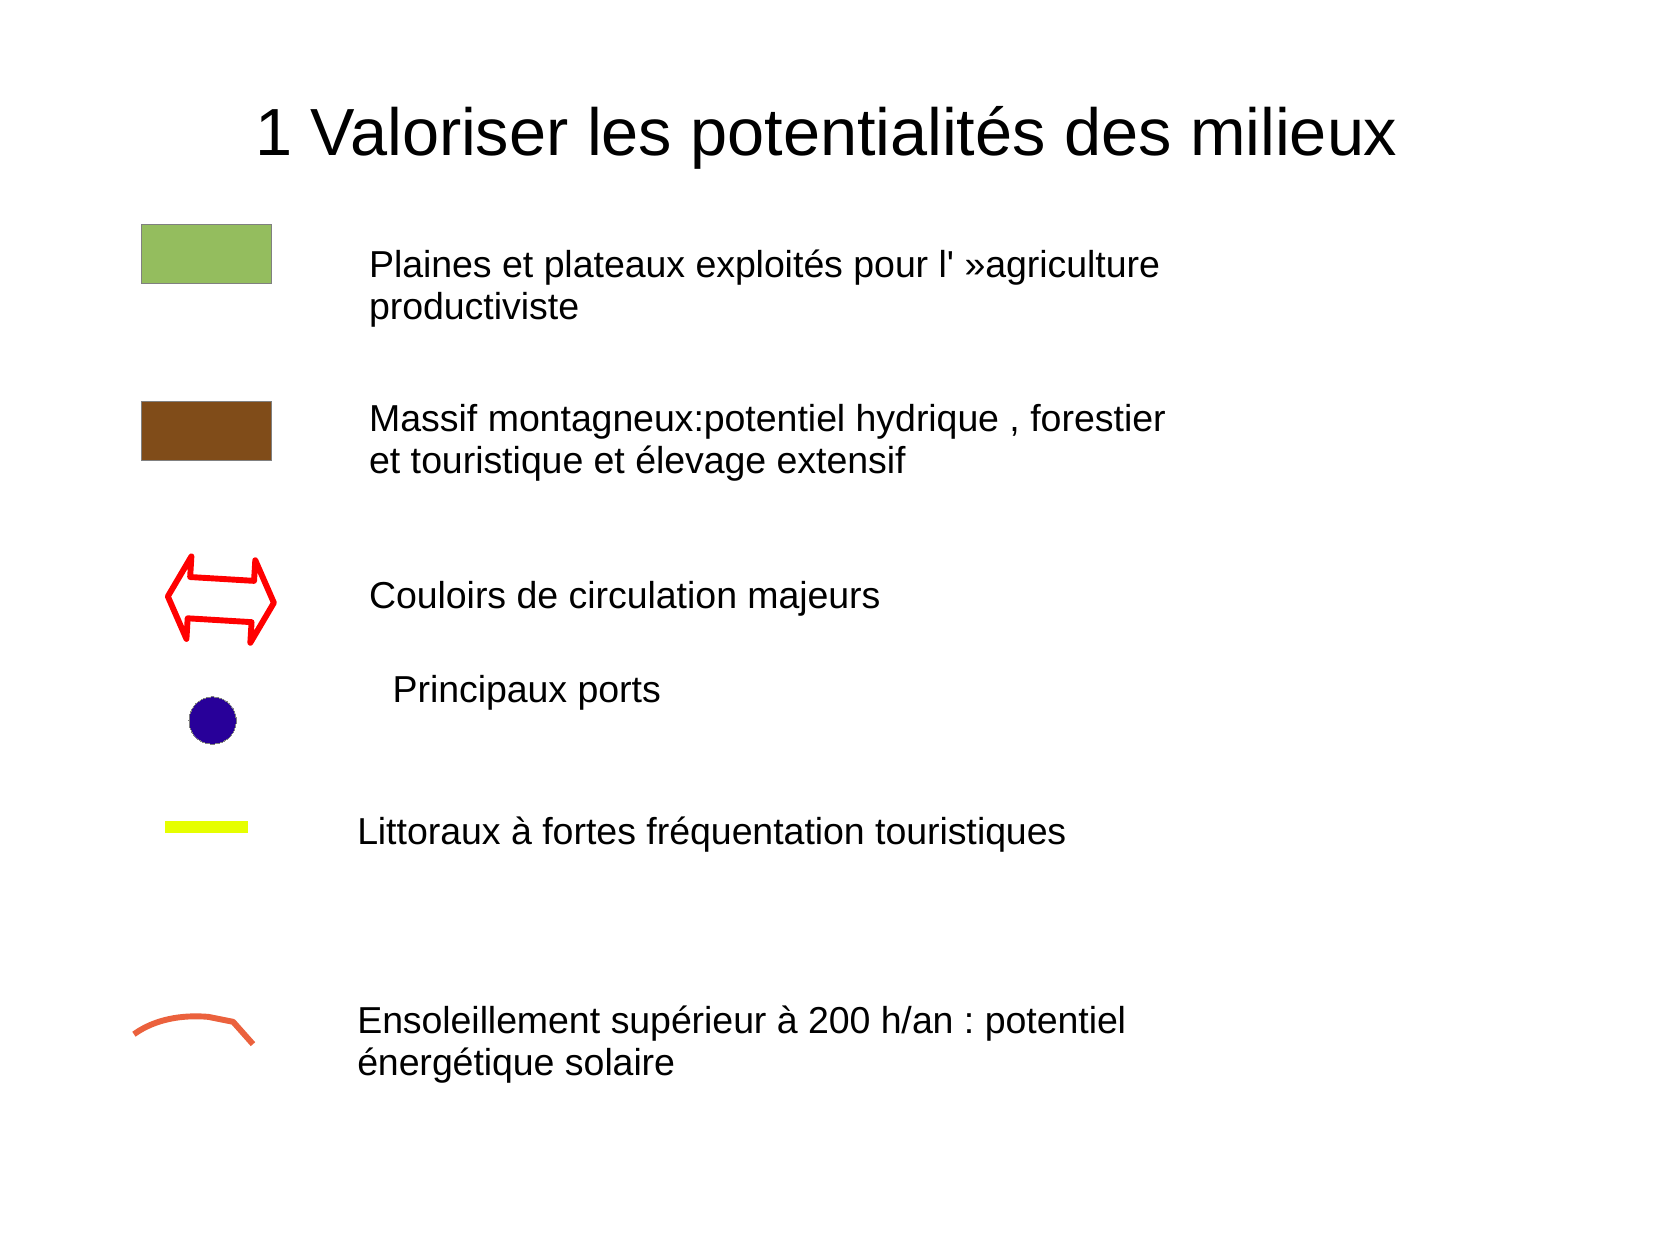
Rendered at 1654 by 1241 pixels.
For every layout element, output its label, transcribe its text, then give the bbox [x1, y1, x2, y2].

text_box [141, 224, 272, 284]
text_box Plaines et plateaux exploités pour l' »agriculture productiviste [354, 236, 1323, 343]
text_box Ensoleillement supérieur à 200 h/an : potentiel énergétique solaire [342, 992, 1146, 1092]
text_box Massif montagneux:potentiel hydrique , forestier et touristique et élevage extensif [354, 389, 1217, 489]
subtitle 1 Valoriser les potentialités des milieux [82, 0, 1571, 650]
text_box [188, 696, 237, 745]
text_box Principaux ports [377, 661, 687, 745]
text_box Couloirs de circulation majeurs [354, 566, 1158, 624]
text_box Littoraux à fortes fréquentation touristiques [342, 803, 1111, 861]
text_box [141, 401, 272, 461]
